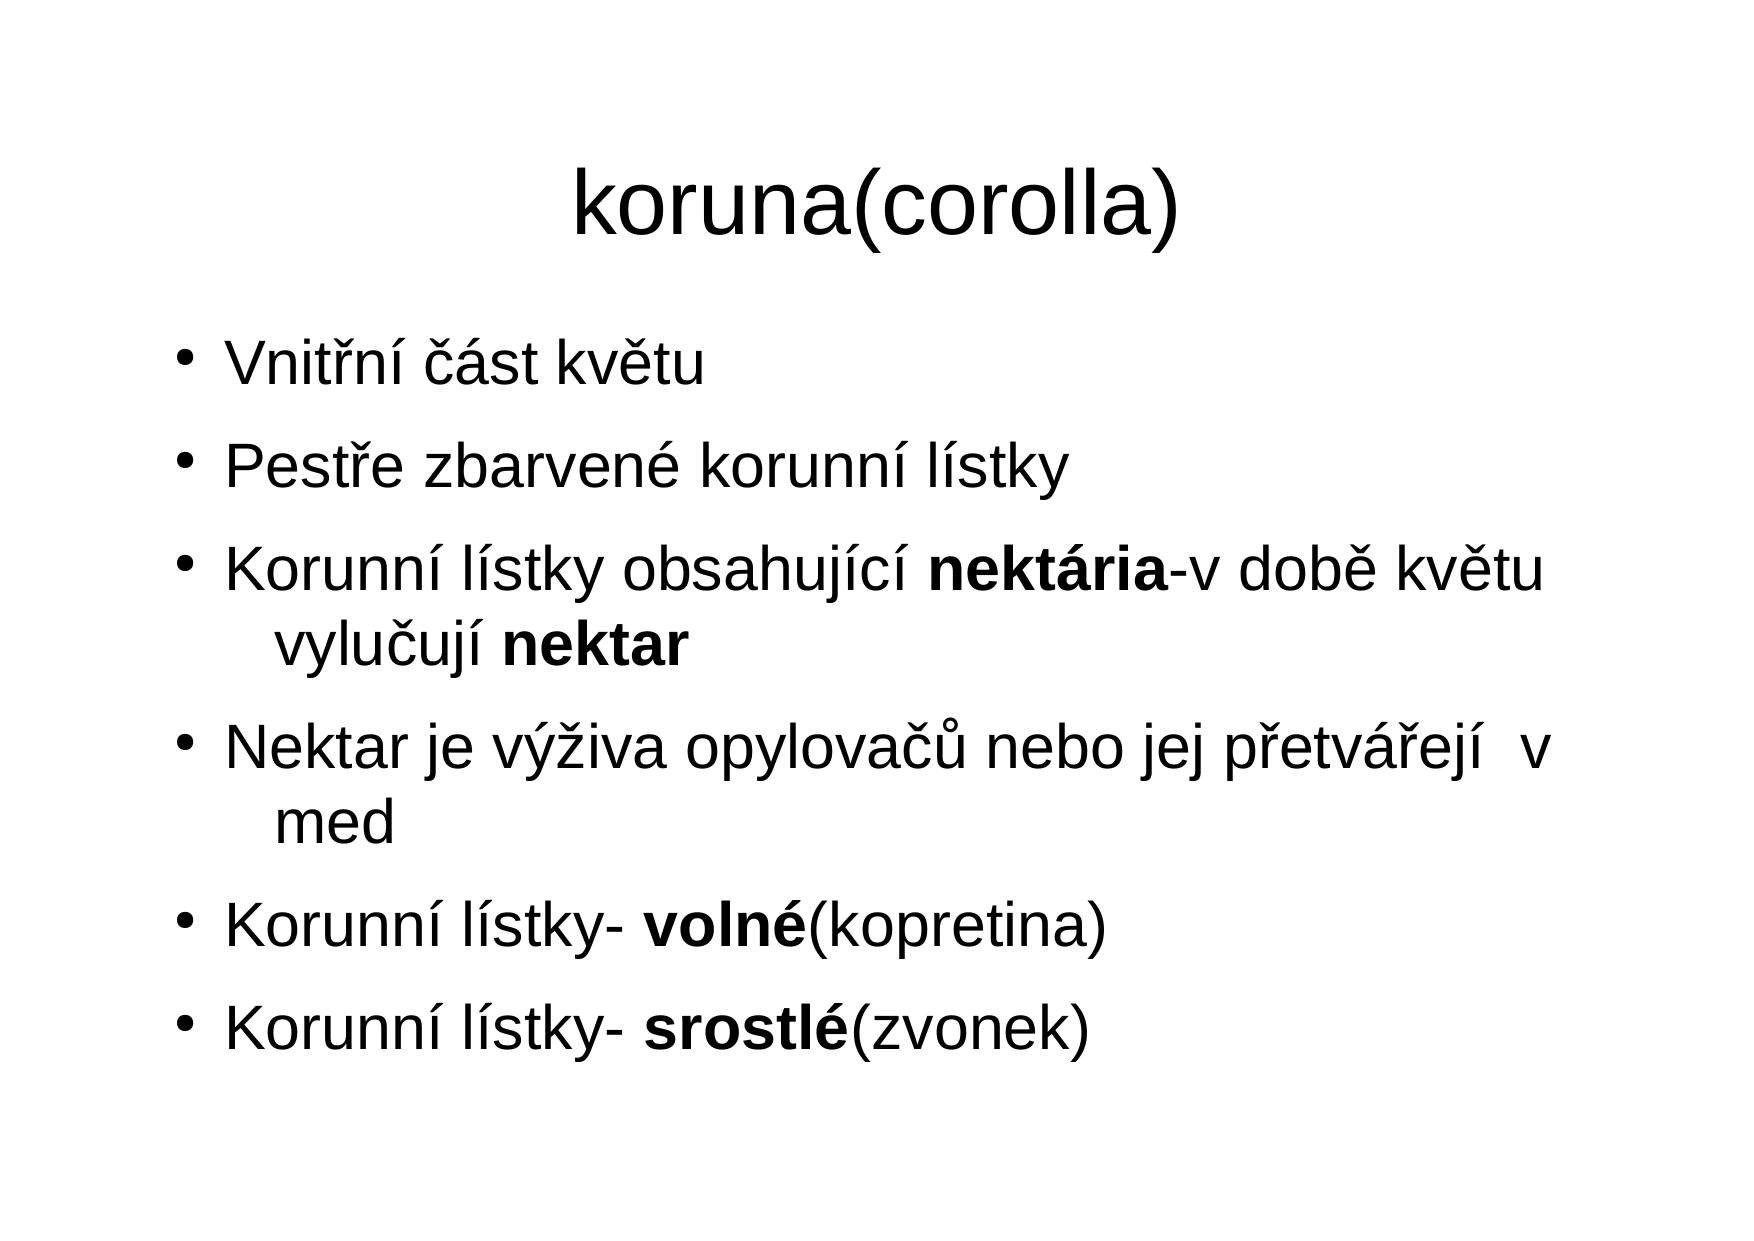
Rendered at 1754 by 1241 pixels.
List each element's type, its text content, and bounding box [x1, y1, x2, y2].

list Vnitřní část květu Pestře zbarvené korunní lístky Korunní lístky obsahující nektária-v době květu vylučují nektar Nektar je výživa opylovačů nebo jej přetvářejí v med Korunní lístky- volné(kopretina) Korunní lístky- srostlé(zvonek) [140, 321, 1614, 1068]
title koruna(corolla) [140, 111, 1614, 284]
